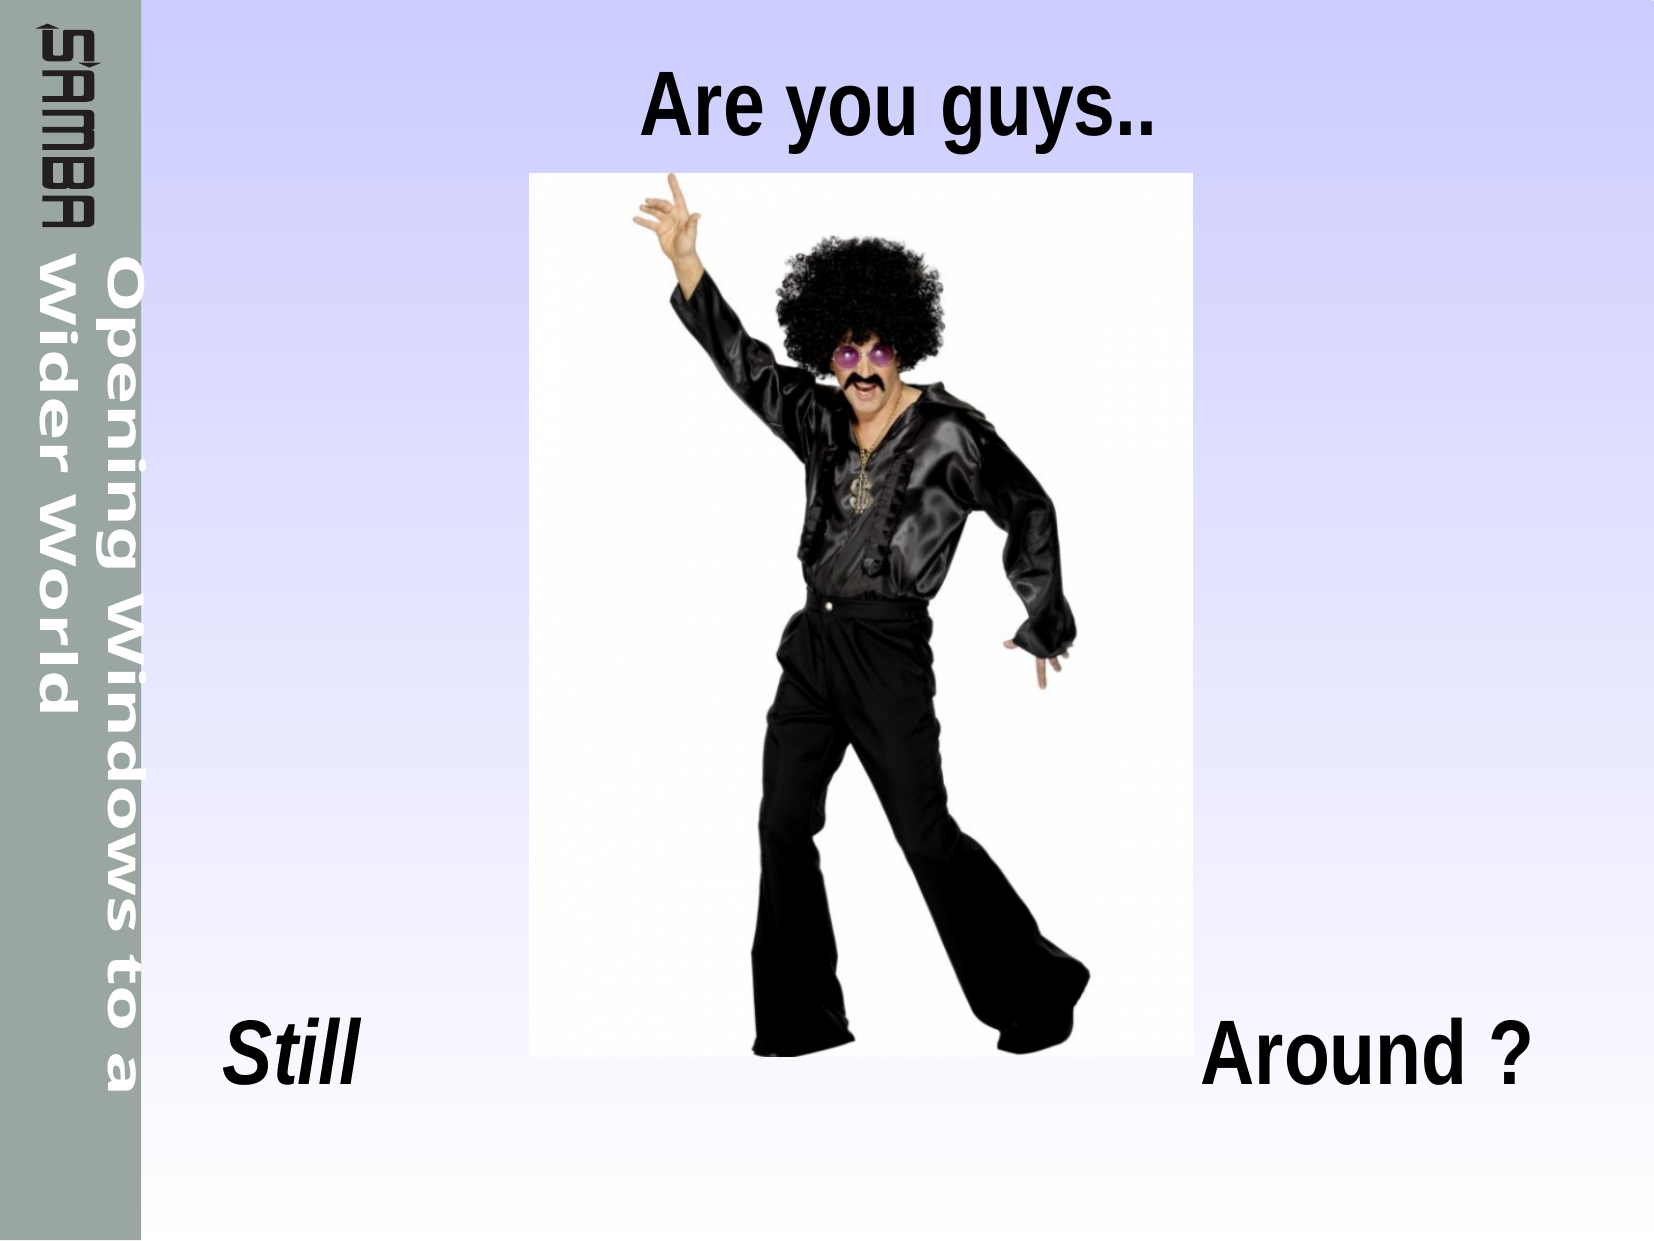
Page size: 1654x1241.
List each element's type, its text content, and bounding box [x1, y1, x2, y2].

title Still Around ? [191, 947, 1568, 1155]
title Are you guys.. [192, 0, 1606, 206]
picture [529, 173, 1193, 1057]
